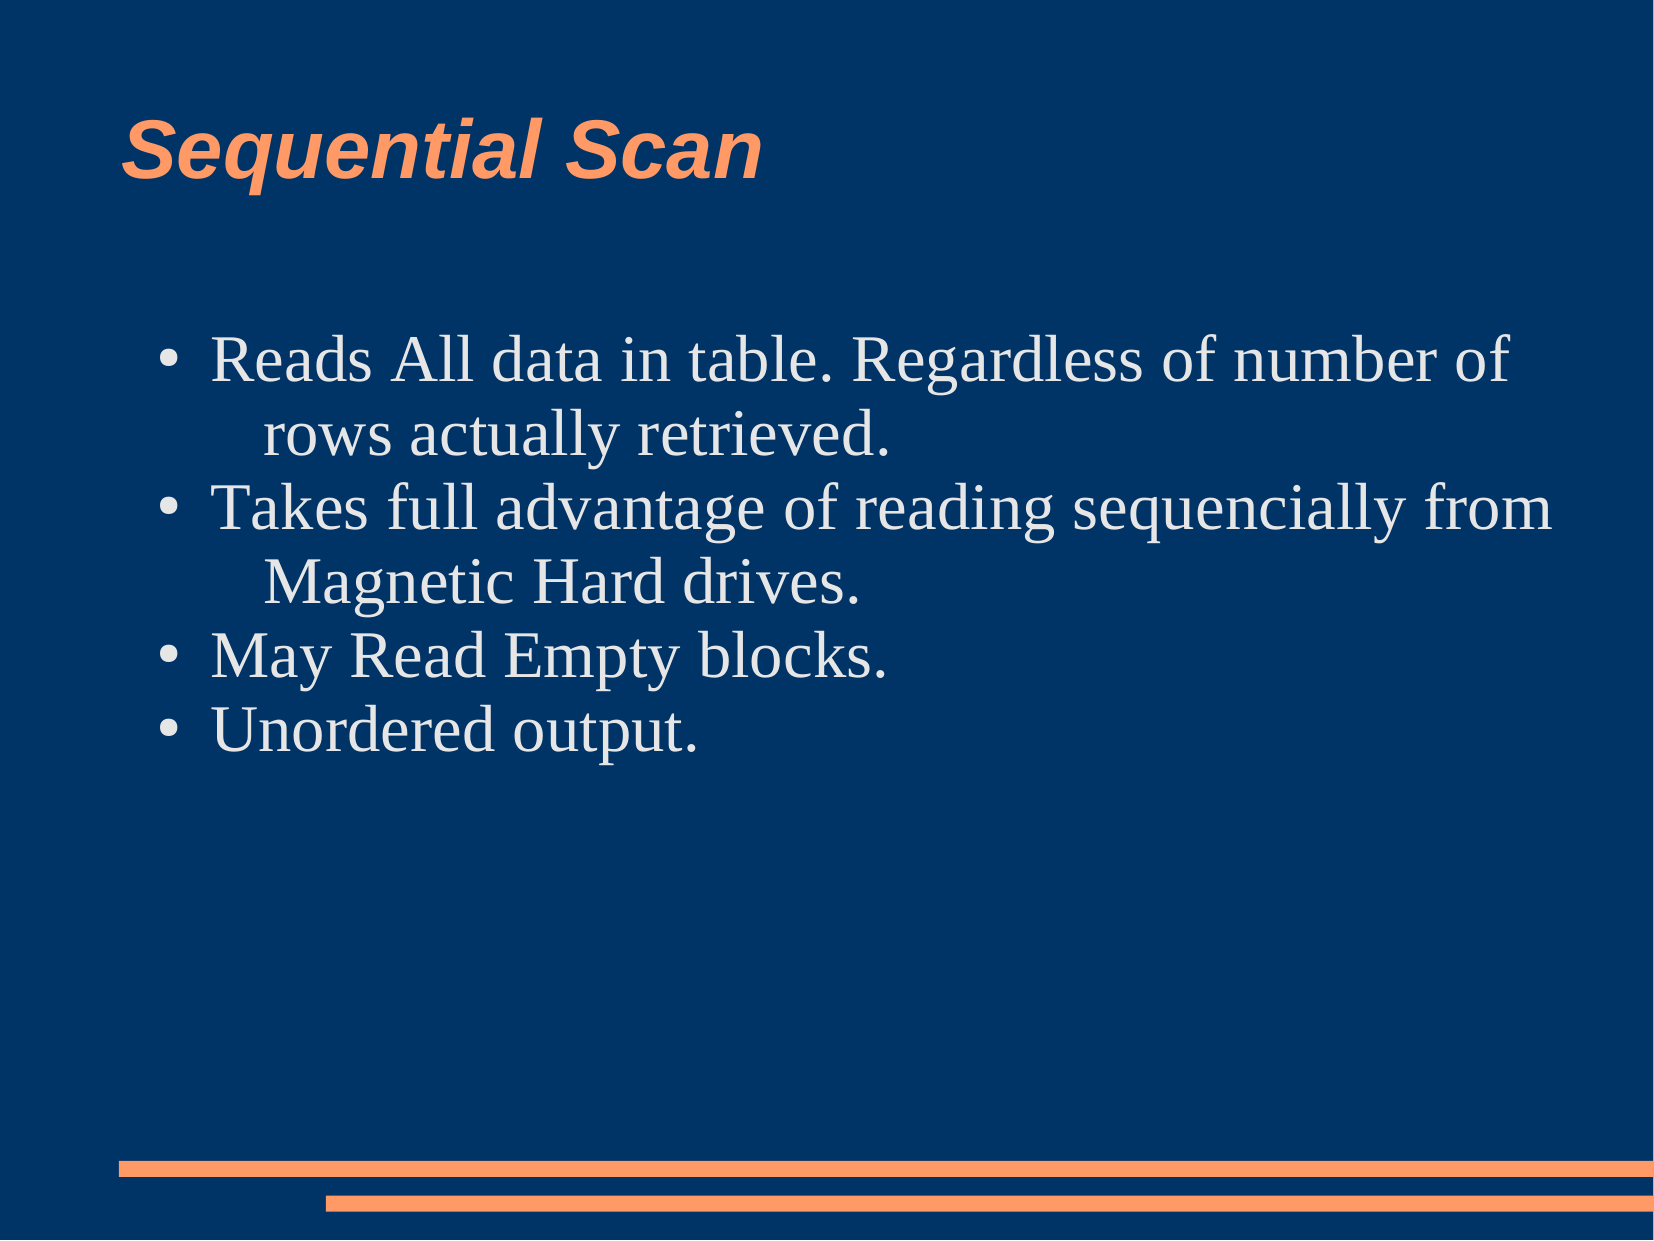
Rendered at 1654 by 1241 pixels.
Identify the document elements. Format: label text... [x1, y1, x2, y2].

title Sequential Scan [121, 46, 1534, 254]
list Reads All data in table. Regardless of number of rows actually retrieved. Takes full advantage of reading sequencially from Magnetic Hard drives. May Read Empty blocks. Unordered output. [121, 322, 1561, 1133]
